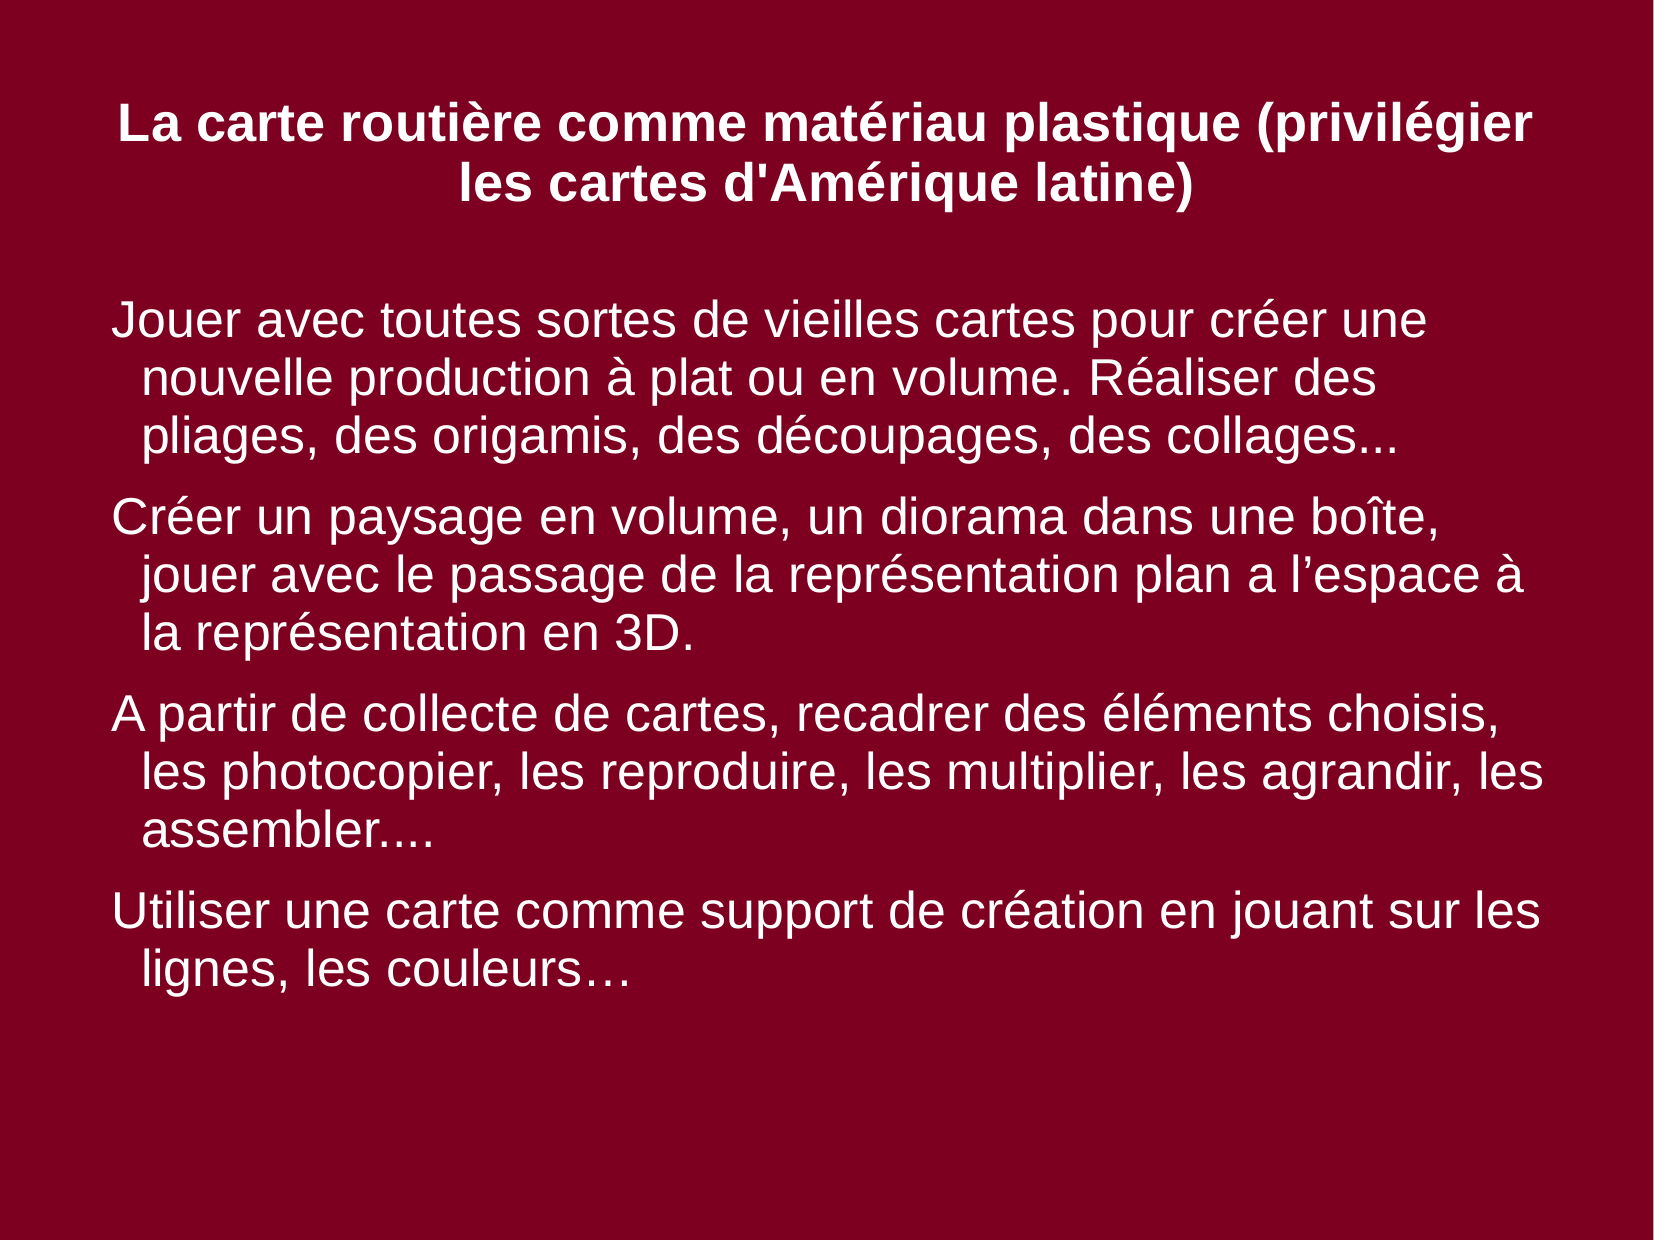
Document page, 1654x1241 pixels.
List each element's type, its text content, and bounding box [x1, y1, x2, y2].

title La carte routière comme matériau plastique (privilégier les cartes d'Amérique latine) [82, 49, 1571, 257]
list Jouer avec toutes sortes de vieilles cartes pour créer une nouvelle production à plat ou en volume. Réaliser des pliages, des origamis, des découpages, des collages... Créer un paysage en volume, un diorama dans une boîte, jouer avec le passage de la représentation plan a l’espace à la représentation en 3D. A partir de collecte de cartes, recadrer des éléments choisis, les photocopier, les reproduire, les multiplier, les agrandir, les assembler.... Utiliser une carte comme support de création en jouant sur les lignes, les couleurs… [82, 290, 1571, 1010]
